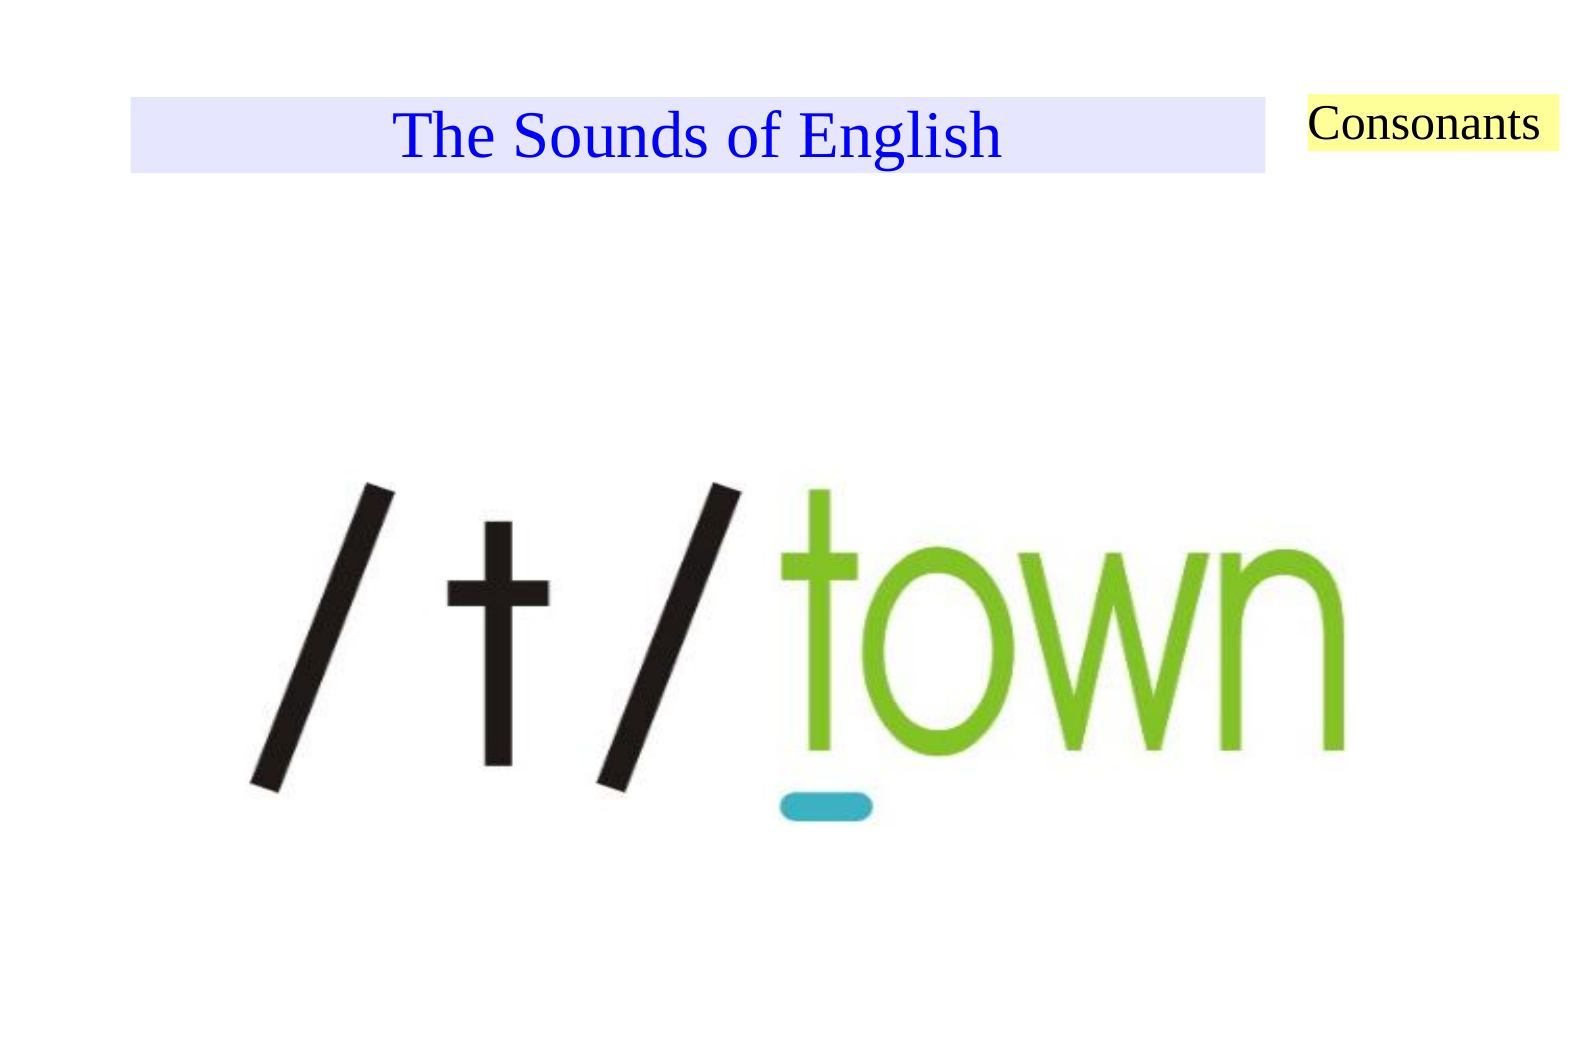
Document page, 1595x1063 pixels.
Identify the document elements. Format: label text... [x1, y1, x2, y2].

text_box Consonants [1307, 94, 1560, 152]
text_box The Sounds of English [130, 97, 1266, 174]
picture [146, 221, 1480, 1047]
